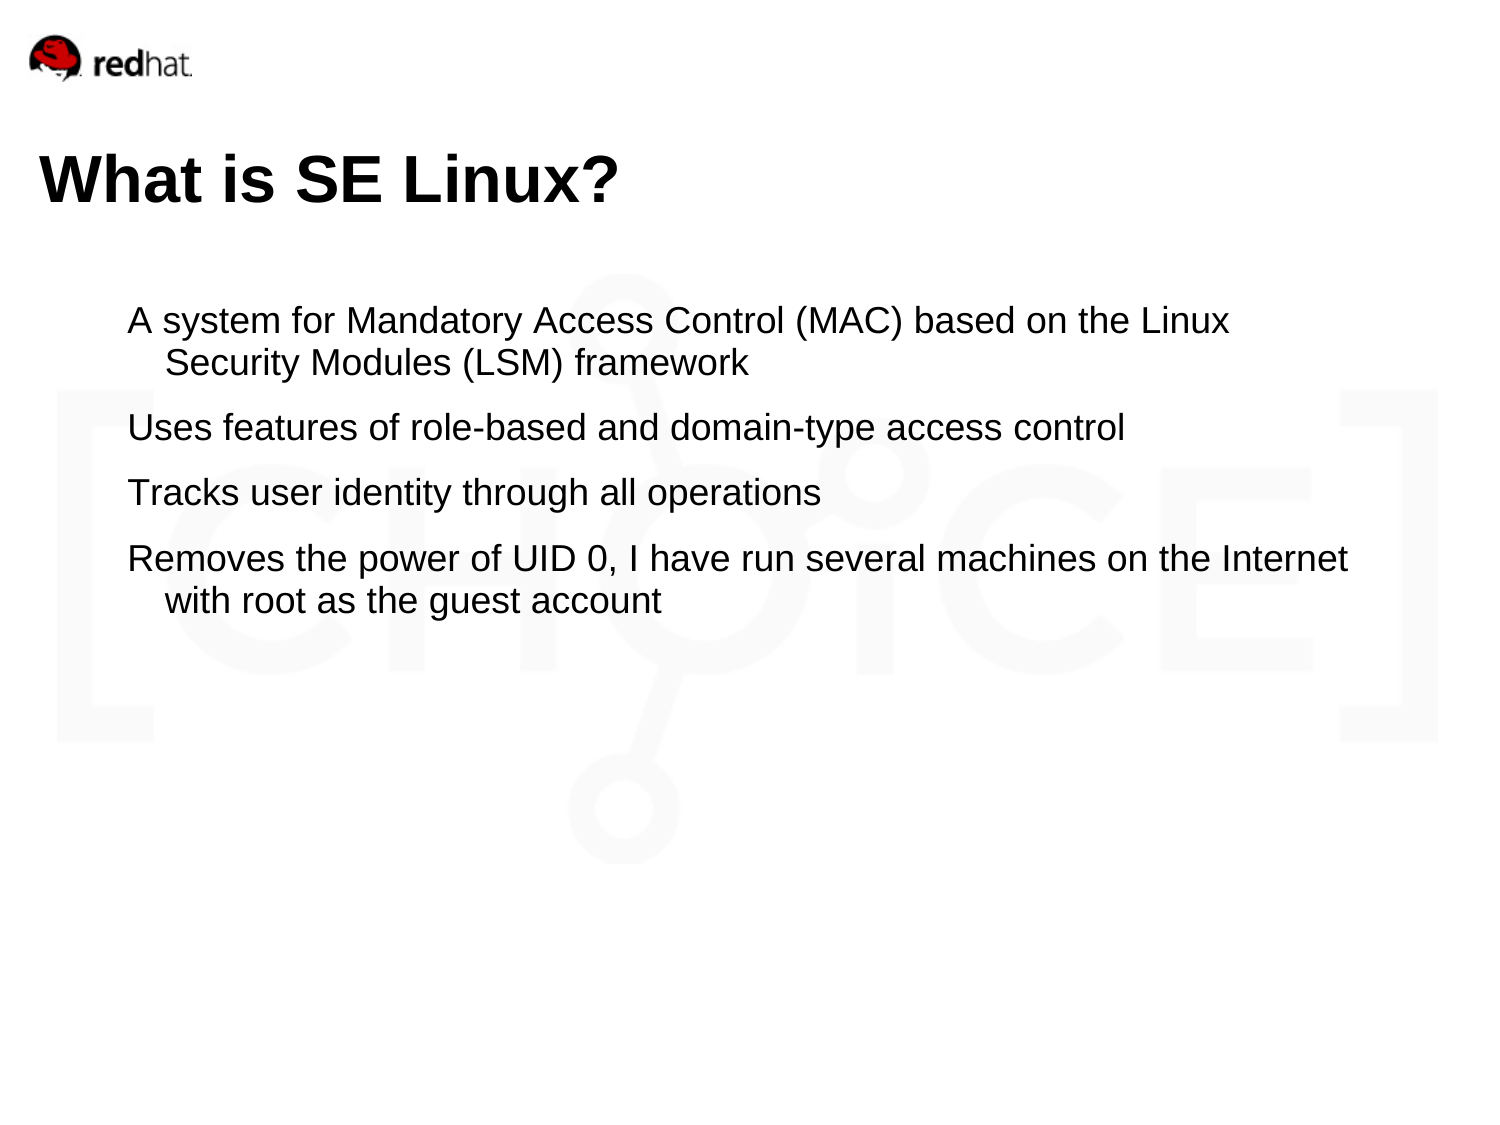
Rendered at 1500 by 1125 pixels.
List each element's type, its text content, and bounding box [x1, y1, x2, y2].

list A system for Mandatory Access Control (MAC) based on the Linux Security Modules (LSM) framework Uses features of role-based and domain-type access control Tracks user identity through all operations Removes the power of UID 0, I have run several machines on the Internet with root as the guest account [112, 291, 1389, 932]
picture [28, 33, 192, 82]
title What is SE Linux? [25, 82, 1378, 225]
picture [57, 274, 1438, 864]
